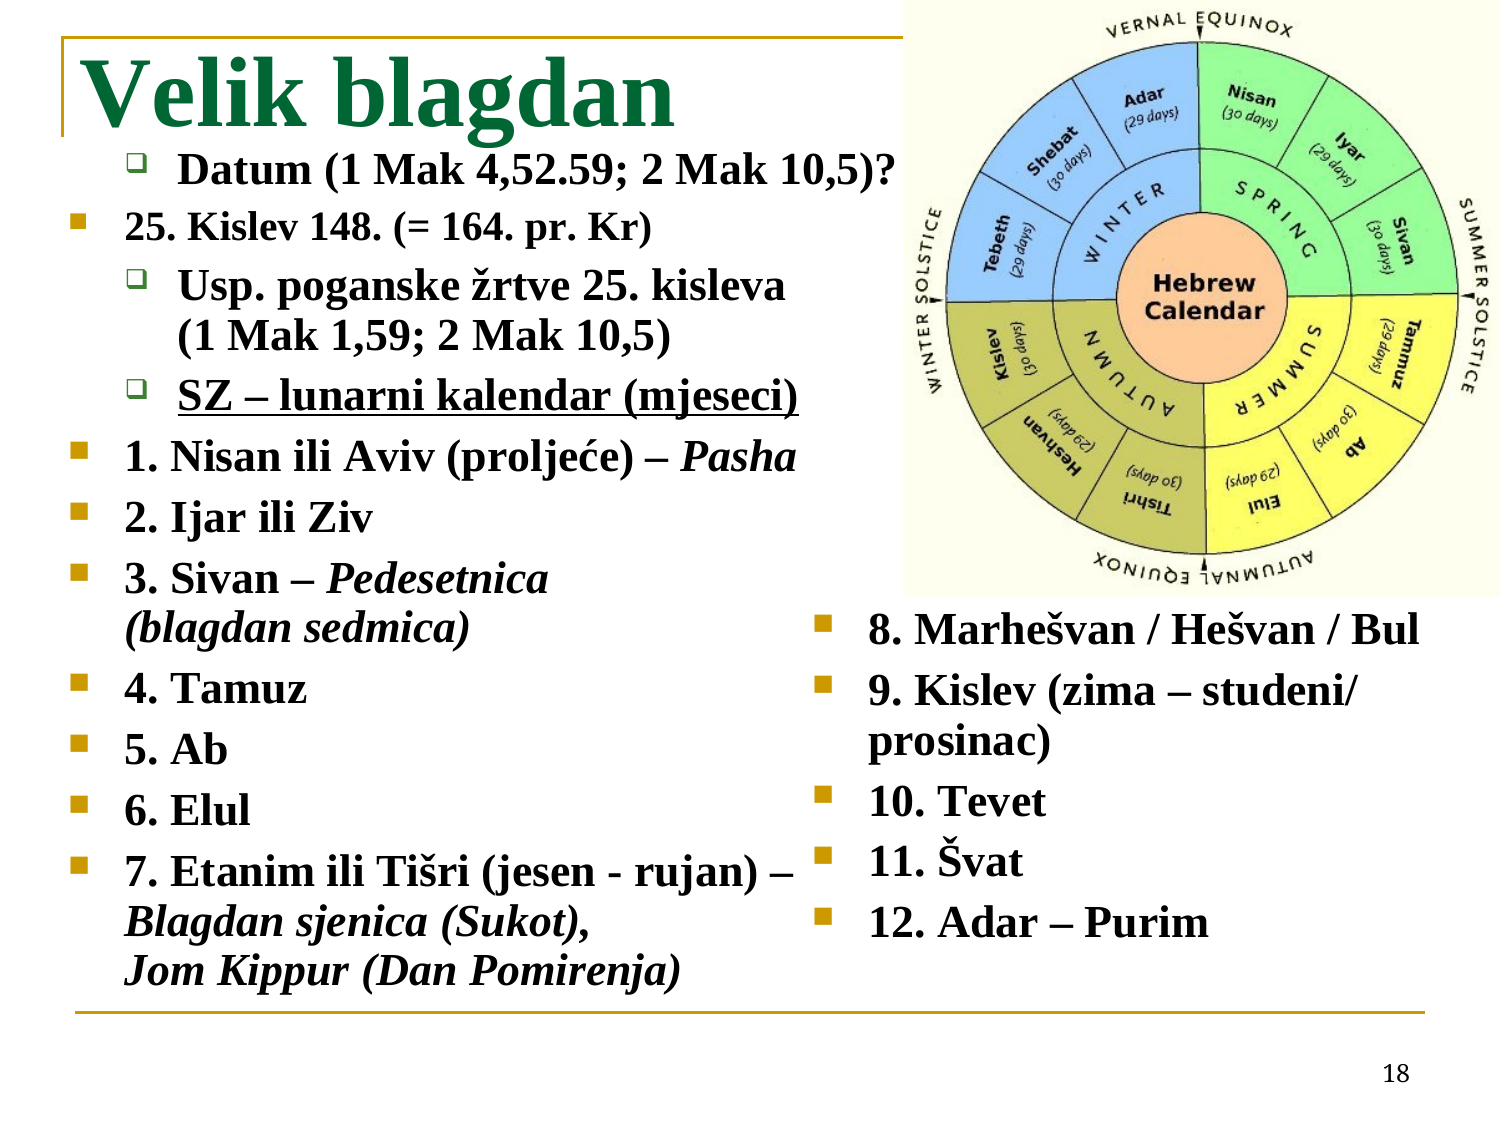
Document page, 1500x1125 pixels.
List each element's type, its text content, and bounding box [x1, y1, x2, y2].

picture [903, 0, 1500, 597]
title Velik blagdan [64, 18, 903, 123]
list 8. Marhešvan / Hešvan / Bul 9. Kislev (zima – studeni/ prosinac) 10. Tevet 11. Švat 12. Adar – Purim [797, 597, 1471, 1006]
text_box <number> [1074, 1024, 1426, 1100]
list Datum (1 Mak 4,52.59; 2 Mak 10,5)? 25. Kislev 148. (= 164. pr. Kr) Usp. poganske žrtve 25. kisleva (1 Mak 1,59; 2 Mak 10,5) SZ – lunarni kalendar (mjeseci) 1. Nisan ili Aviv (proljeće) – Pasha 2. Ijar ili Ziv 3. Sivan – Pedesetnica (blagdan sedmica) 4. Tamuz 5. Ab 6. Elul 7. Etanim ili Tišri (jesen - rujan) – Blagdan sjenica (Sukot), Jom Kippur (Dan Pomirenja) [53, 137, 903, 1006]
